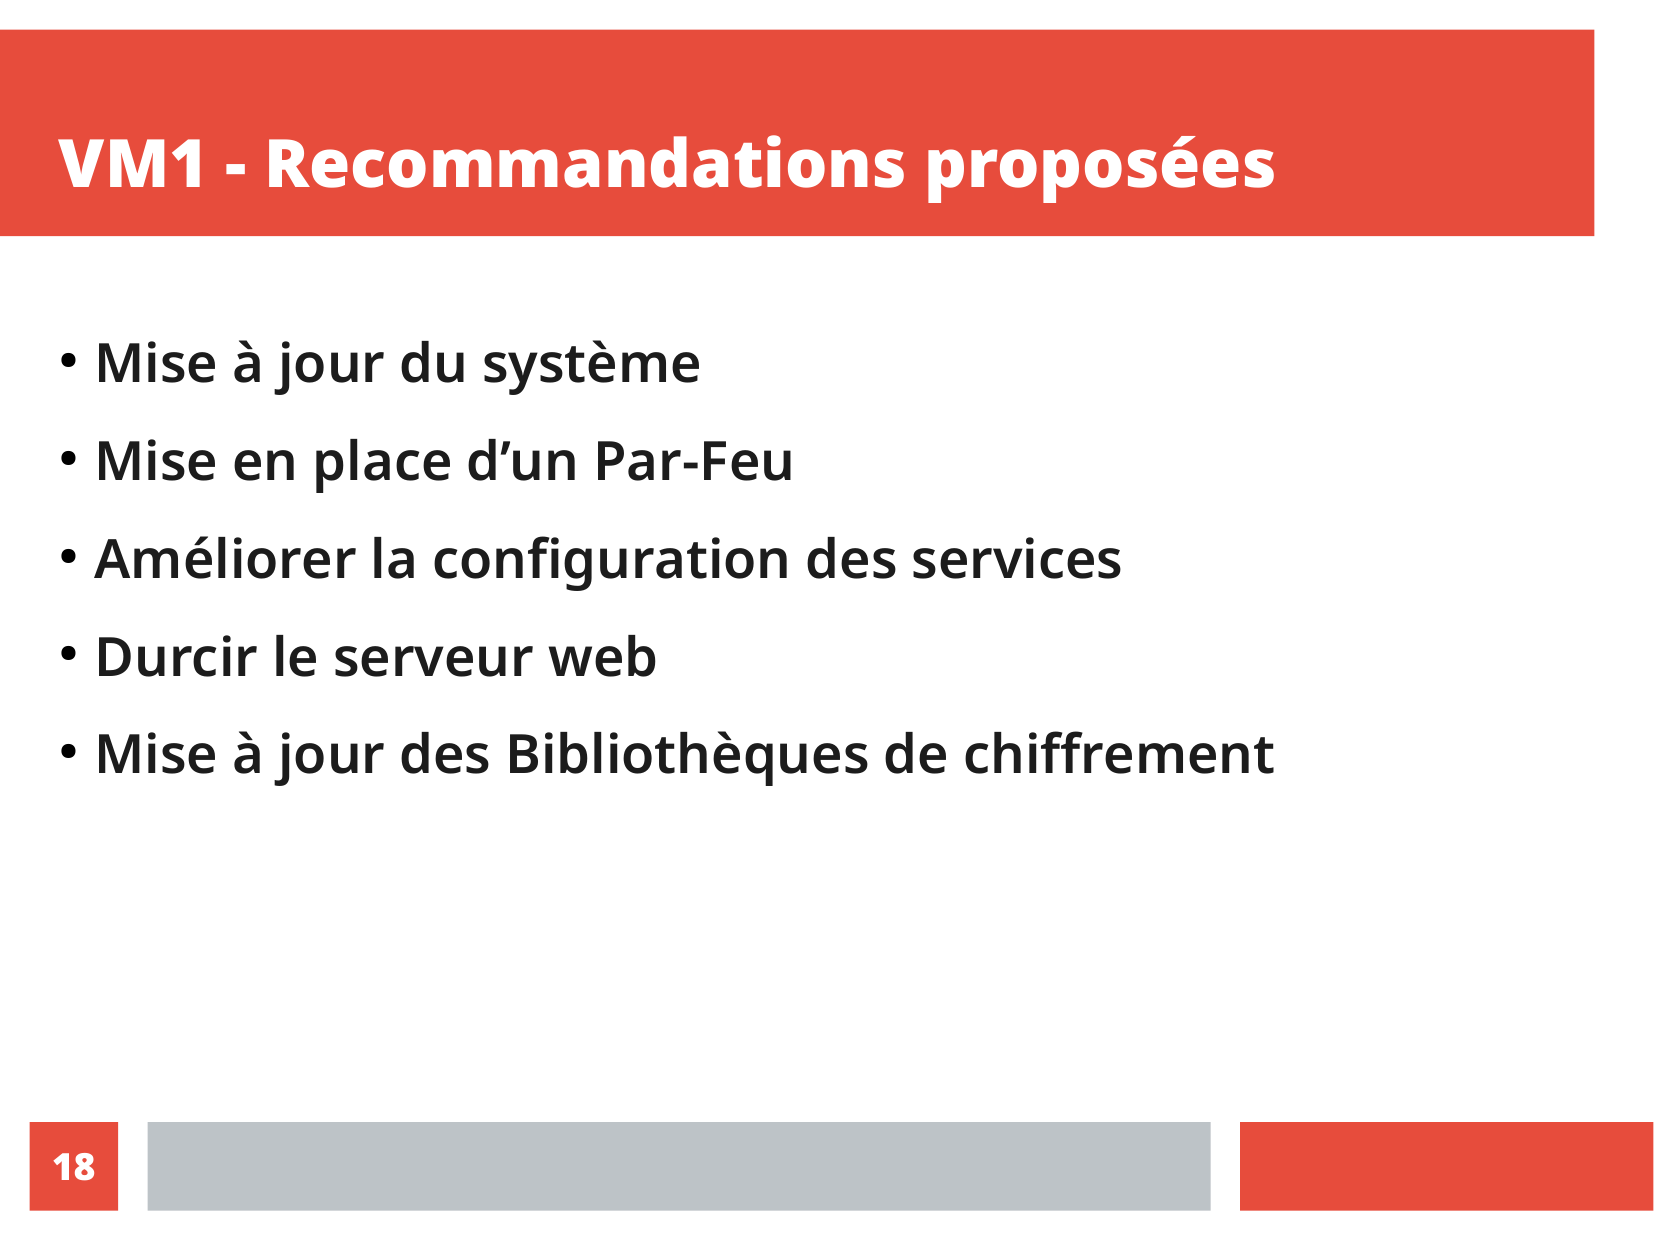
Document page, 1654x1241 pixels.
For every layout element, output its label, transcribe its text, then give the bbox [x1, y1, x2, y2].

list Mise à jour du système Mise en place d’un Par-Feu Améliorer la configuration des services Durcir le serveur web Mise à jour des Bibliothèques de chiffrement [59, 324, 1565, 1093]
title VM1 - Recommandations proposées [59, 59, 1595, 207]
